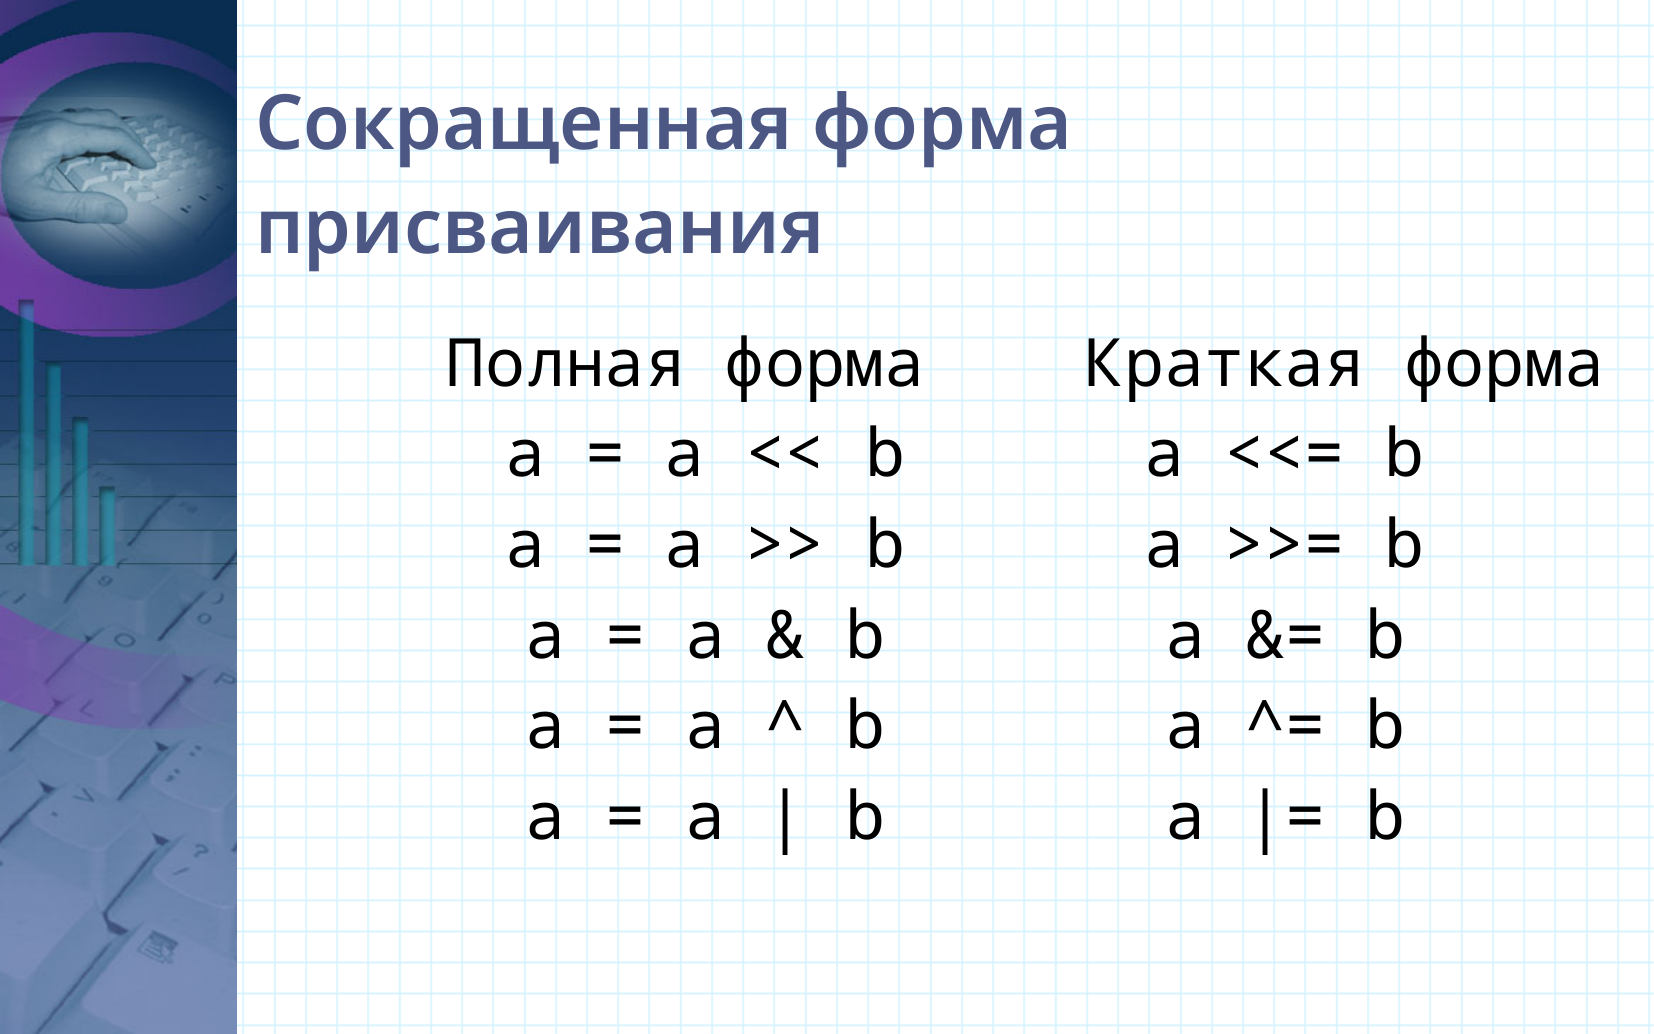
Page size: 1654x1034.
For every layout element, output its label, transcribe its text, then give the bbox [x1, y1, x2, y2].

subtitle Полная форма Краткая форма a = a << b a <<= b a = a >> b a >>= b a = a & b a &= b a = a ^ b a ^= b a = a | b a |= b [254, 287, 1640, 887]
picture [0, 0, 1654, 1034]
title Сокращенная форма присваивания [254, 80, 1640, 264]
